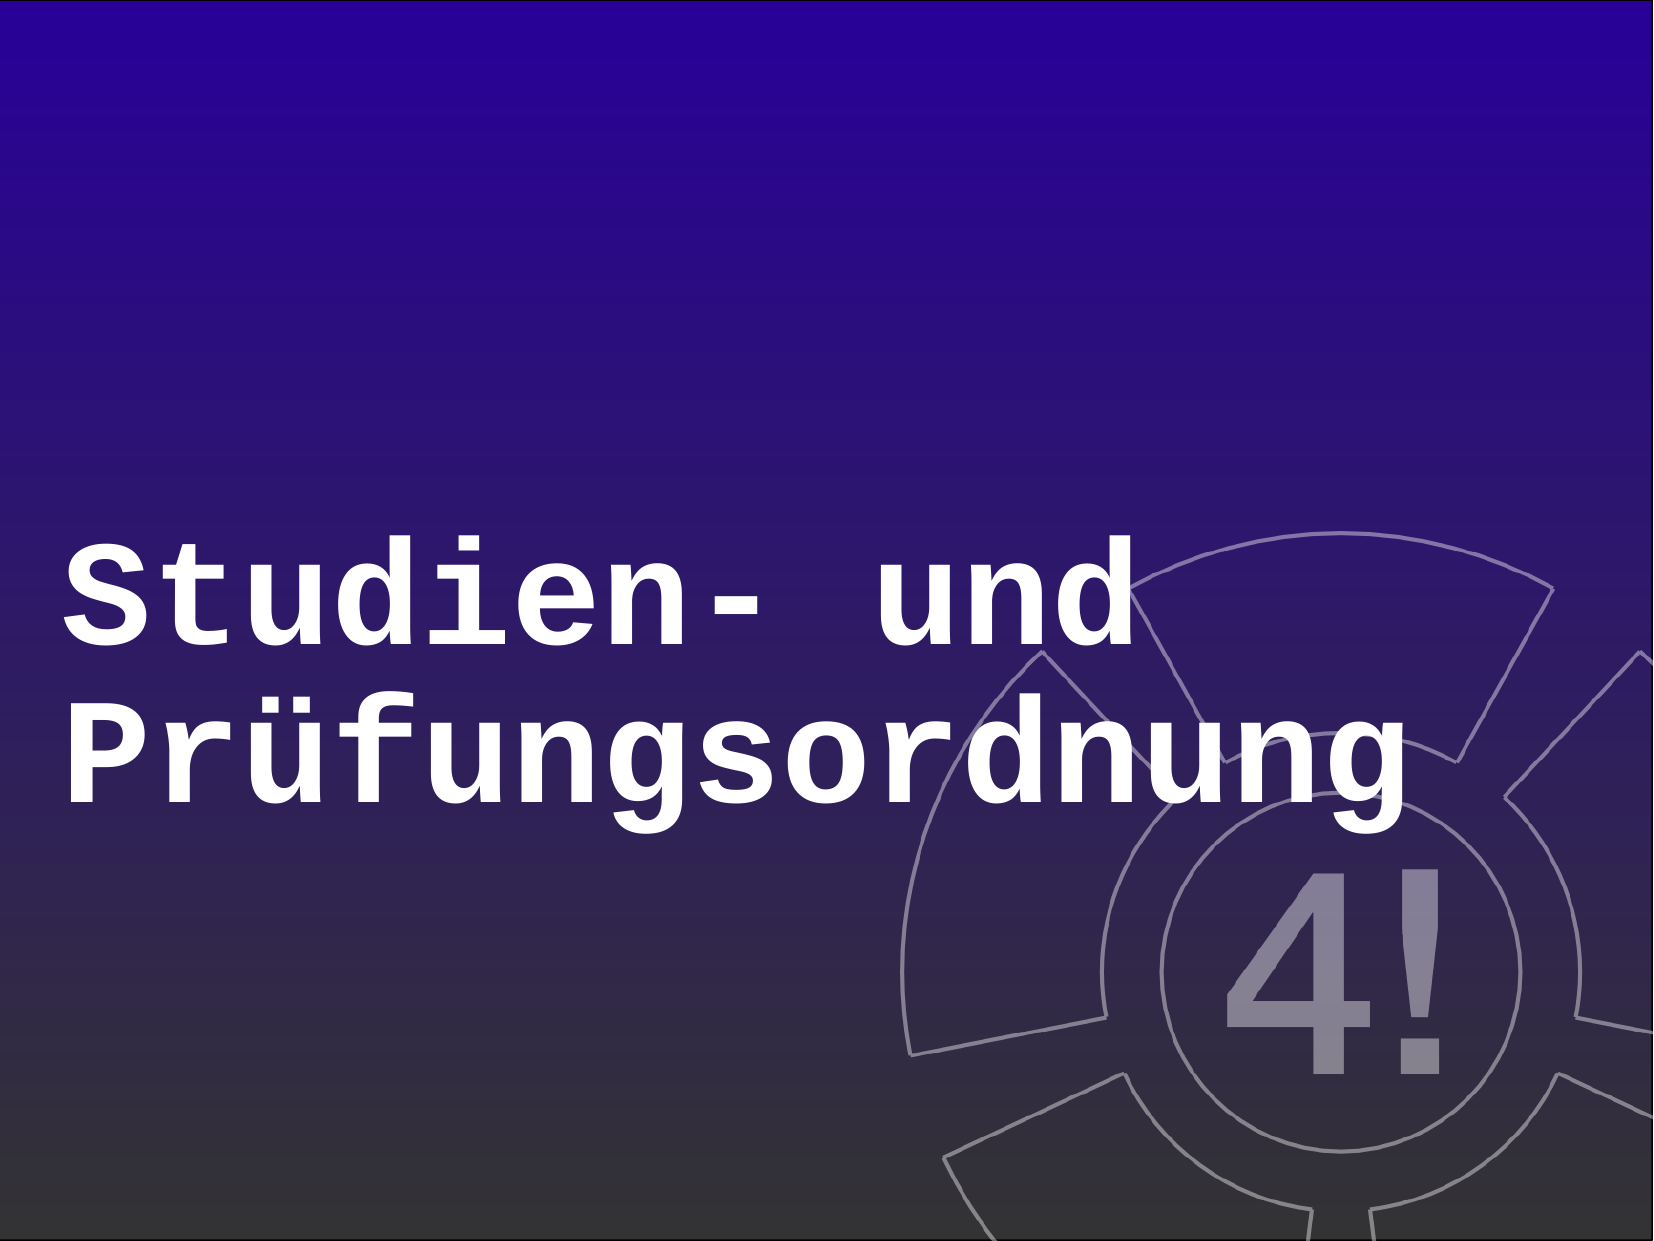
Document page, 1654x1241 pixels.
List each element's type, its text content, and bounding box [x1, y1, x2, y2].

text_box Studien- und Prüfungsordnung [46, 512, 1427, 844]
picture [900, 531, 1653, 1241]
subtitle [82, 297, 1571, 1102]
